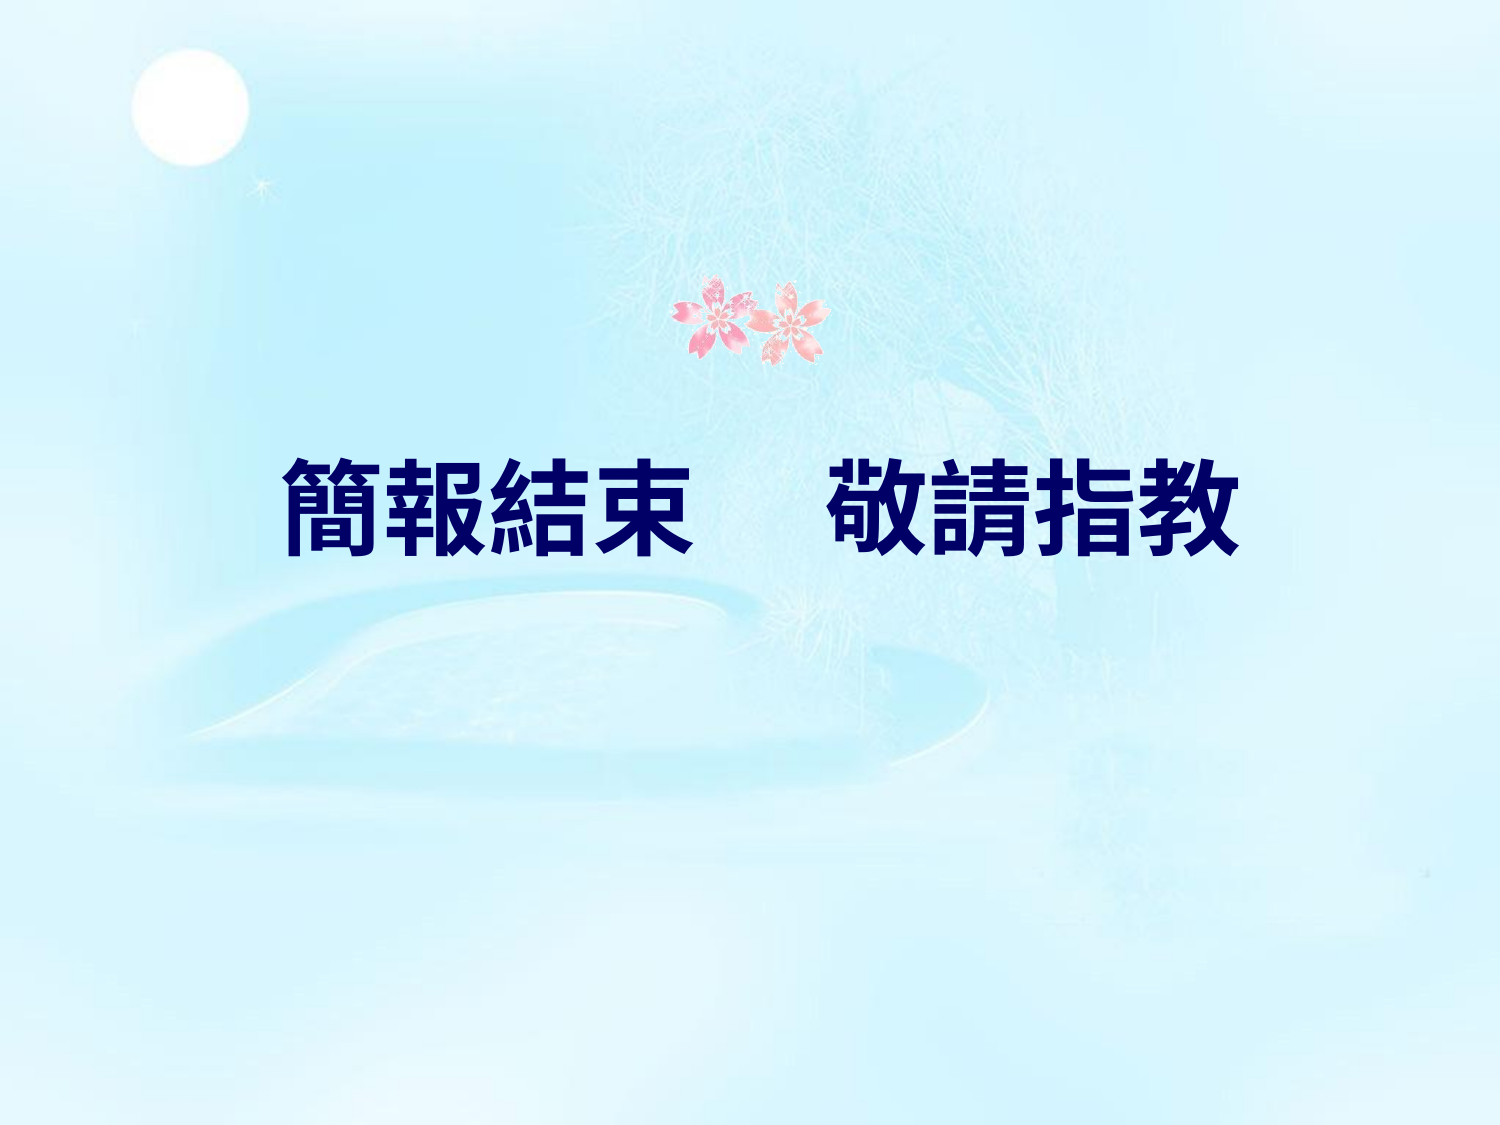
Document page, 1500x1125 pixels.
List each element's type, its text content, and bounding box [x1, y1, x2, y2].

title 簡報結束 敬請指教 [100, 385, 1376, 627]
picture [0, 0, 1500, 1125]
